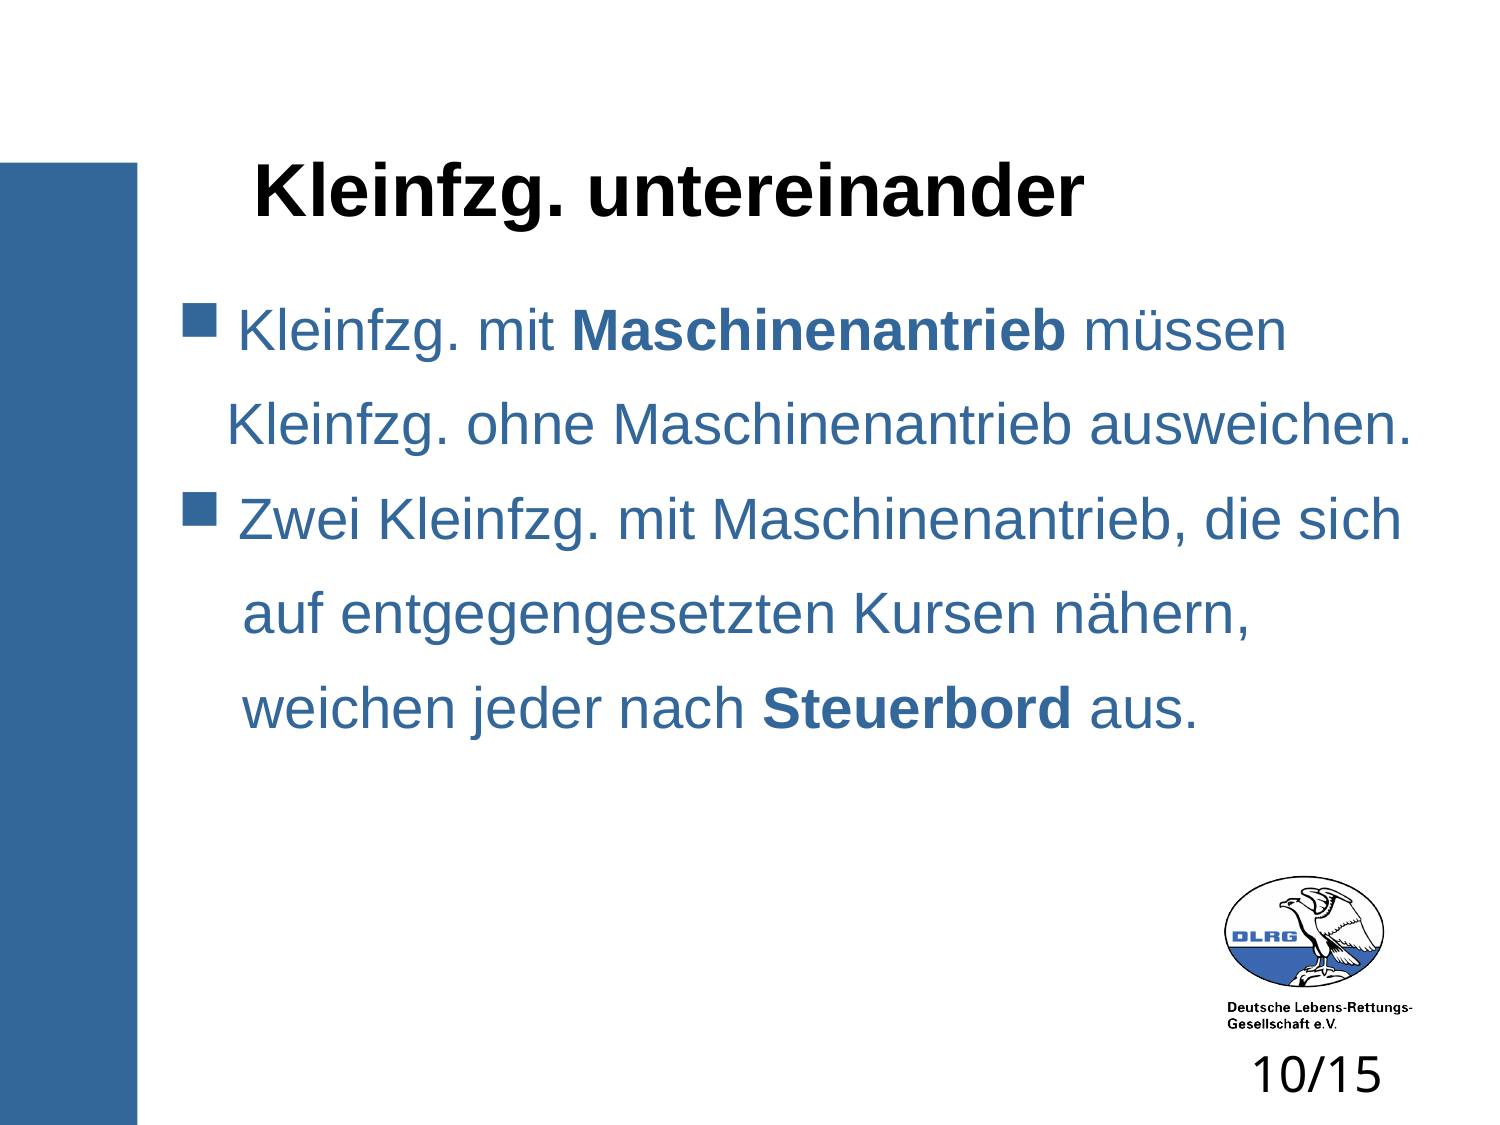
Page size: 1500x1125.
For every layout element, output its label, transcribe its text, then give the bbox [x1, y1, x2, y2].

text_box <Nummer>/15 [1235, 1034, 1500, 1111]
text_box Kleinfzg. mit Maschinenantrieb müssen Kleinfzg. ohne Maschinenantrieb ausweichen. Zwei Kleinfzg. mit Maschinenantrieb, die sich auf entgegengesetzten Kursen nähern, weichen jeder nach Steuerbord aus. [163, 260, 1486, 980]
text_box Kleinfzg. untereinander [239, 134, 1102, 240]
picture [1224, 980, 1413, 1030]
